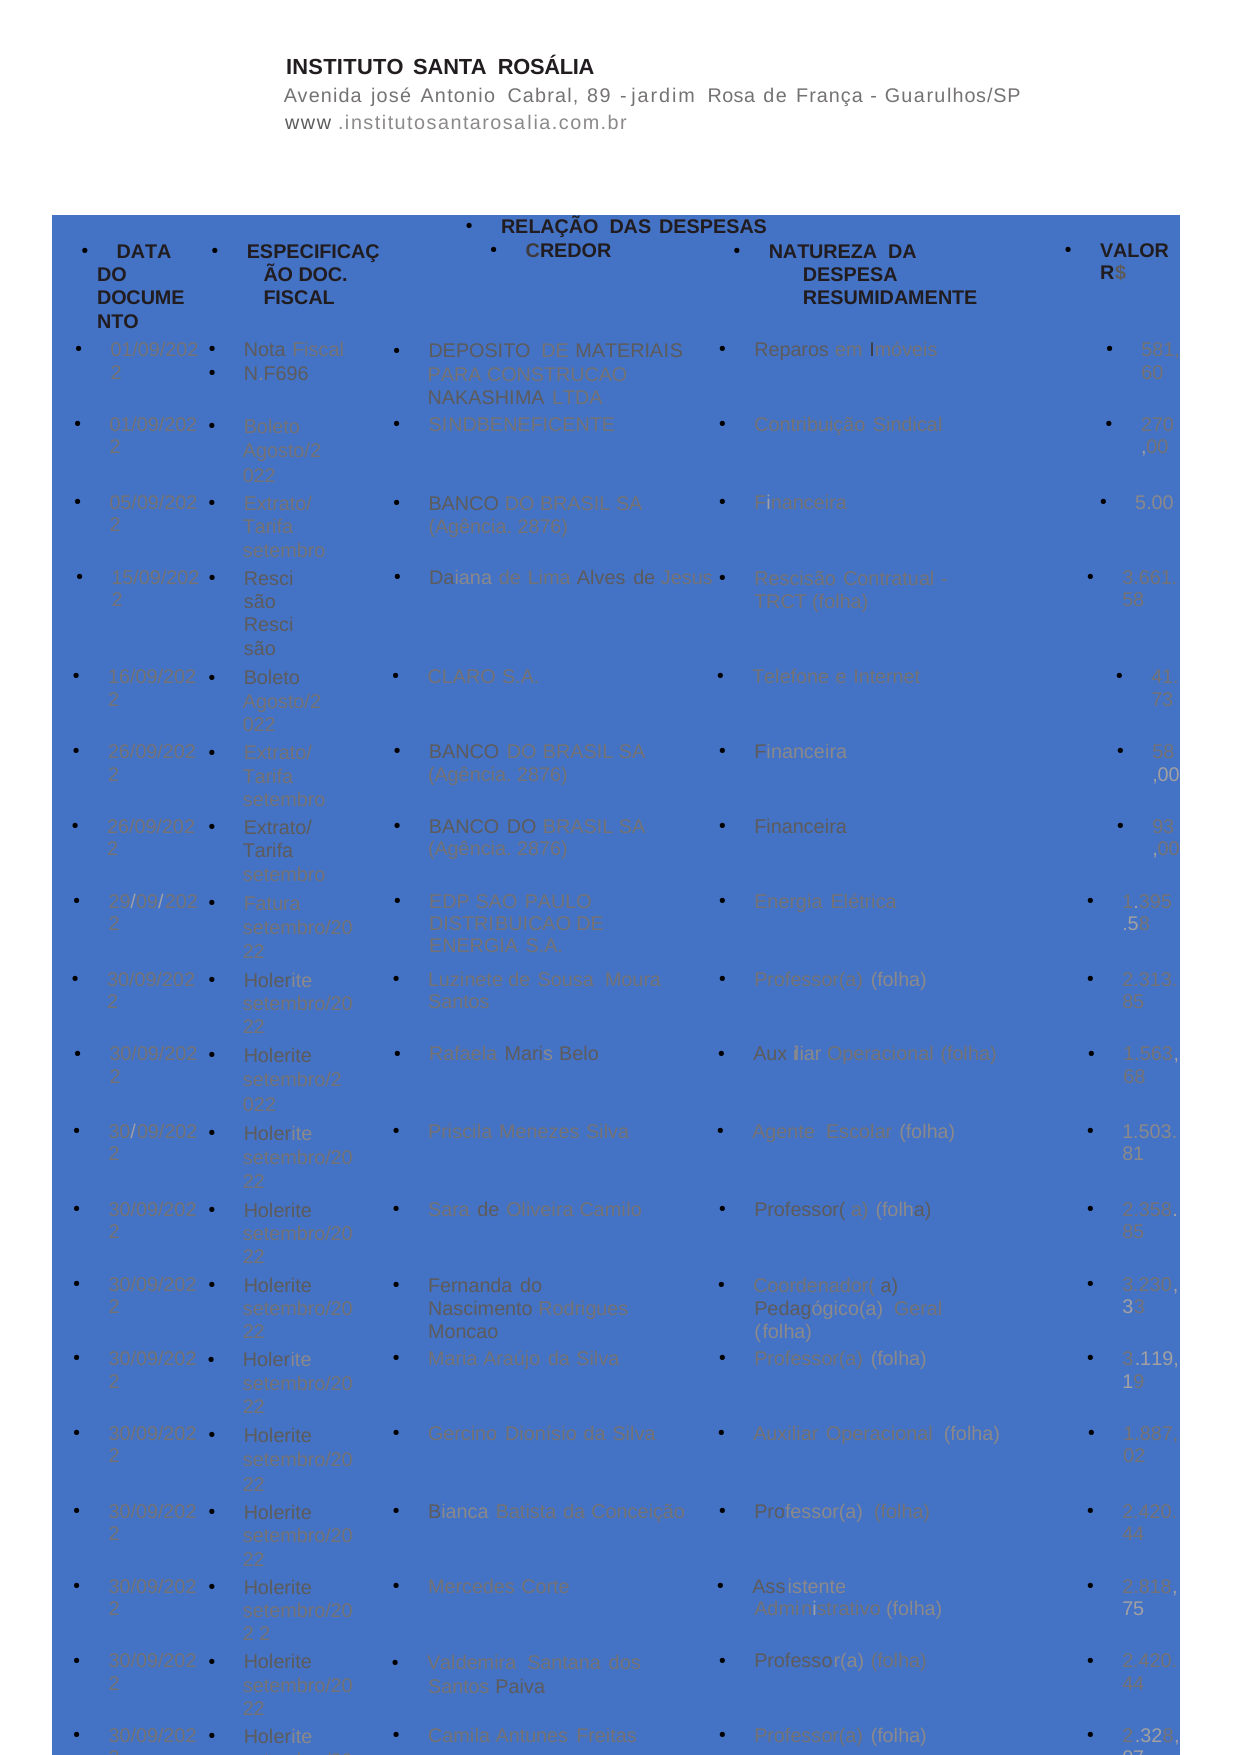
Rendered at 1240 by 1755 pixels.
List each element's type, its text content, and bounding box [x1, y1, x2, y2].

table_cell Assistente Administrativo (folha) [714, 1575, 1010, 1650]
table_cell Reparos em Imóveis [714, 339, 1010, 414]
table_cell Professor(a) (folha) [714, 1725, 1010, 1755]
table_cell 30/09/2022 [52, 1273, 203, 1348]
table_cell 29/09/2022 [52, 890, 203, 968]
table_cell 1.887,02 [1010, 1423, 1180, 1500]
table_cell 41.73 [1010, 666, 1180, 741]
table_cell 30/09/2022 [52, 1043, 203, 1120]
table_cell 16/09/2022 [52, 666, 203, 741]
table_cell Holerite setembro/2022 [203, 1198, 388, 1273]
table_cell Bianca Batista da Conceição [388, 1500, 714, 1575]
table_cell 2.313.85 [1010, 968, 1180, 1043]
table_cell 30/09/2022 [52, 1423, 203, 1500]
table_cell 58,00 [1010, 741, 1180, 815]
table_cell Aux iliar Operacional (folha) [714, 1043, 1010, 1120]
table_cell 1.395 .58 [1010, 890, 1180, 968]
table_cell DATA DO DOCUMENTO [52, 239, 203, 339]
table_cell 26/09/2022 [52, 815, 203, 890]
table_cell ESPECIFICAÇÃO DOC. FISCAL [203, 239, 388, 339]
table_cell 3.661.58 [1010, 566, 1180, 666]
table_cell Professor(a) (folha) [714, 968, 1010, 1043]
table_cell Telefone e Internet [714, 666, 1010, 741]
table_cell 3.119,19 [1010, 1348, 1180, 1423]
table_cell Financeira [714, 815, 1010, 890]
table_cell 2.358.85 [1010, 1198, 1180, 1273]
table_cell Holerite setembro/202 2 [203, 1575, 388, 1650]
table_cell Priscila Menezes Silva [388, 1120, 714, 1198]
table_cell Holerite setembro/2022 [203, 968, 388, 1043]
table_cell CREDOR [388, 239, 714, 339]
table_cell Holerite setembro/2022 [203, 1500, 388, 1575]
table_cell Holerite setembro/2022 [203, 1650, 388, 1725]
table_cell BANCO DO BRASIL SA (Agência. 2876) [388, 815, 714, 890]
table_cell Gercino Dionísio da Silva [388, 1423, 714, 1500]
table_cell Holerite setembro/2022 [203, 1423, 388, 1500]
table_cell Camila Antunes Freitas [388, 1725, 714, 1755]
table_cell DEPOSITO DE MATERIAIS PARA CONSTRUCAO NAKASHIMA LTDA [388, 339, 714, 414]
table_cell Professor(a) (folha) [714, 1500, 1010, 1575]
table_cell Agente Escolar (folha) [714, 1120, 1010, 1198]
table_cell Boleto Agosto/2022 [203, 666, 388, 741]
table_cell 30/09/2022 [52, 1725, 203, 1755]
table_cell Financeira [714, 741, 1010, 815]
table_cell 05/09/2022 [52, 491, 203, 566]
table_cell Holerite setembro/2 022 [203, 1043, 388, 1120]
table_cell Professor( a) (folha) [714, 1198, 1010, 1273]
table_cell Luzinete de Sousa Moura Santos [388, 968, 714, 1043]
table_cell 2.818,75 [1010, 1575, 1180, 1650]
table_cell 93 ,00 [1010, 815, 1180, 890]
table_cell Professor(a) (folha) [714, 1348, 1010, 1423]
table_cell Rafaela Maris Belo [388, 1043, 714, 1120]
table_cell NATUREZA DA DESPESA RESUMIDAMENTE [714, 239, 1010, 339]
table_cell VALOR R$ [1010, 239, 1180, 339]
table_cell Boleto Agosto/2022 [203, 414, 388, 491]
table_cell EDP SAO PAULO DISTRIBUICAO DE ENERGIA S.A. [388, 890, 714, 968]
table_cell Extrato/Tarifa setembro [203, 815, 388, 890]
table_cell 30/09/2022 [52, 1120, 203, 1198]
table_cell Financeira [714, 491, 1010, 566]
table_cell 30/09/2022 [52, 1650, 203, 1725]
table_header RELAÇÃO DAS DESPESAS [52, 215, 1180, 239]
table_cell Mercedes Corte [388, 1575, 714, 1650]
table_cell 2.328,07 [1010, 1725, 1180, 1755]
table_cell BANCO DO BRASIL SA (Agência. 2876) [388, 491, 714, 566]
table_cell SINDBENEFICENTE [388, 414, 714, 491]
table_cell 1.563,68 [1010, 1043, 1180, 1120]
table_cell Extrato/Tarifa setembro [203, 741, 388, 815]
table_cell 1.503.81 [1010, 1120, 1180, 1198]
table_cell 01/09/2022 [52, 339, 203, 414]
table_cell Contribuição Sindical [714, 414, 1010, 491]
table_cell 581,60 [1010, 339, 1180, 414]
table_cell 30/09/2022 [52, 1575, 203, 1650]
table_cell Holerite setembro/2022 [203, 1725, 388, 1755]
table_cell Rescisão Rescisão [203, 566, 388, 666]
table_cell BANCO DO BRASIL SA (Agência. 2876) [388, 741, 714, 815]
table_cell 30/09/2022 [52, 968, 203, 1043]
table_cell Sara de Oliveira Camilo [388, 1198, 714, 1273]
text_box INSTITUTO SANTA ROSÁLIA Avenida josé Antonio Cabral, 89 - jardim Rosa de França - Guarulhos/SP www .institutosantarosalia.com.br [281, 52, 1029, 134]
table_cell Coordenador( a) Pedagógico(a) Geral (folha) [714, 1273, 1010, 1348]
table_cell Professor(a) (folha) [714, 1650, 1010, 1725]
table_cell 15/09/2022 [52, 566, 203, 666]
table_cell 270,00 [1010, 414, 1180, 491]
table_cell 2.420.44 [1010, 1650, 1180, 1725]
table_cell 30/09/2022 [52, 1348, 203, 1423]
table_cell 01/09/2022 [52, 414, 203, 491]
table_cell Daiana de Lima Alves de Jesus [388, 566, 714, 666]
table_cell Valdemira Santana dos Santos Paiva [388, 1650, 714, 1725]
table_cell Extrato/Tarifa setembro [203, 491, 388, 566]
table_cell 30/09/2022 [52, 1198, 203, 1273]
table_cell Nota Fiscal N.F696 [203, 339, 388, 414]
table_cell Fatura setembro/2022 [203, 890, 388, 968]
table_cell Holerite setembro/2022 [203, 1348, 388, 1423]
table_cell CLARO S.A. [388, 666, 714, 741]
table_cell Rescisão Contratual - TRCT (folha) [714, 566, 1010, 666]
table_cell 5.00 [1010, 491, 1180, 566]
table_cell Holerite setembro/2022 [203, 1273, 388, 1348]
table_cell Auxiliar Operacional (folha) [714, 1423, 1010, 1500]
table_cell Energia Elétrica [714, 890, 1010, 968]
table_cell Fernanda do Nascimento Rodrigues Moncao [388, 1273, 714, 1348]
table_cell 3.230,33 [1010, 1273, 1180, 1348]
table_cell Maria Araújo da Silva [388, 1348, 714, 1423]
table_cell Holerite setembro/2022 [203, 1120, 388, 1198]
table_cell 30/09/2022 [52, 1500, 203, 1575]
table_cell 26/09/2022 [52, 741, 203, 815]
table_cell 2.420.44 [1010, 1500, 1180, 1575]
